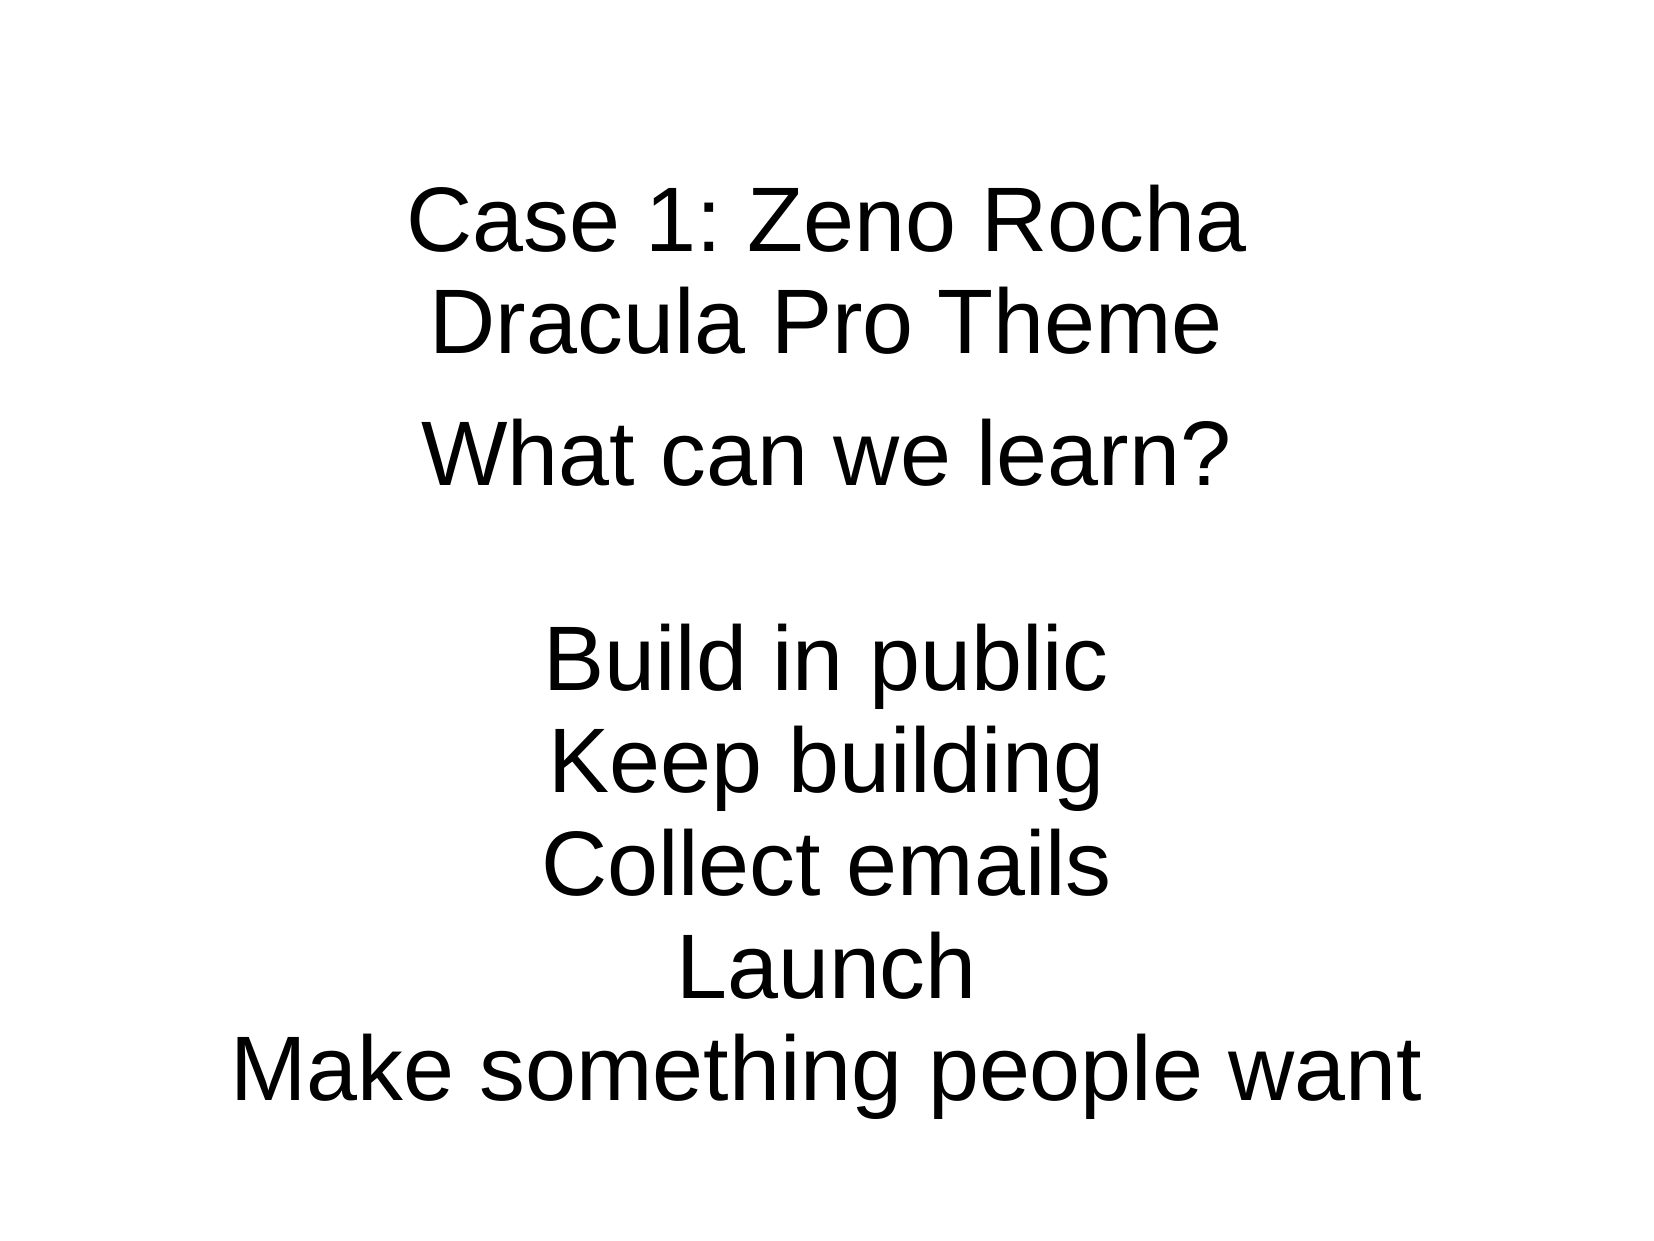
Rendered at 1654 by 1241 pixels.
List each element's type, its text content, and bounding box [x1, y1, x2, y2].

title What can we learn? Build in public Keep building Collect emails Launch Make something people want [82, 402, 1571, 1121]
title Case 1: Zeno Rocha Dracula Pro Theme [82, 167, 1571, 375]
